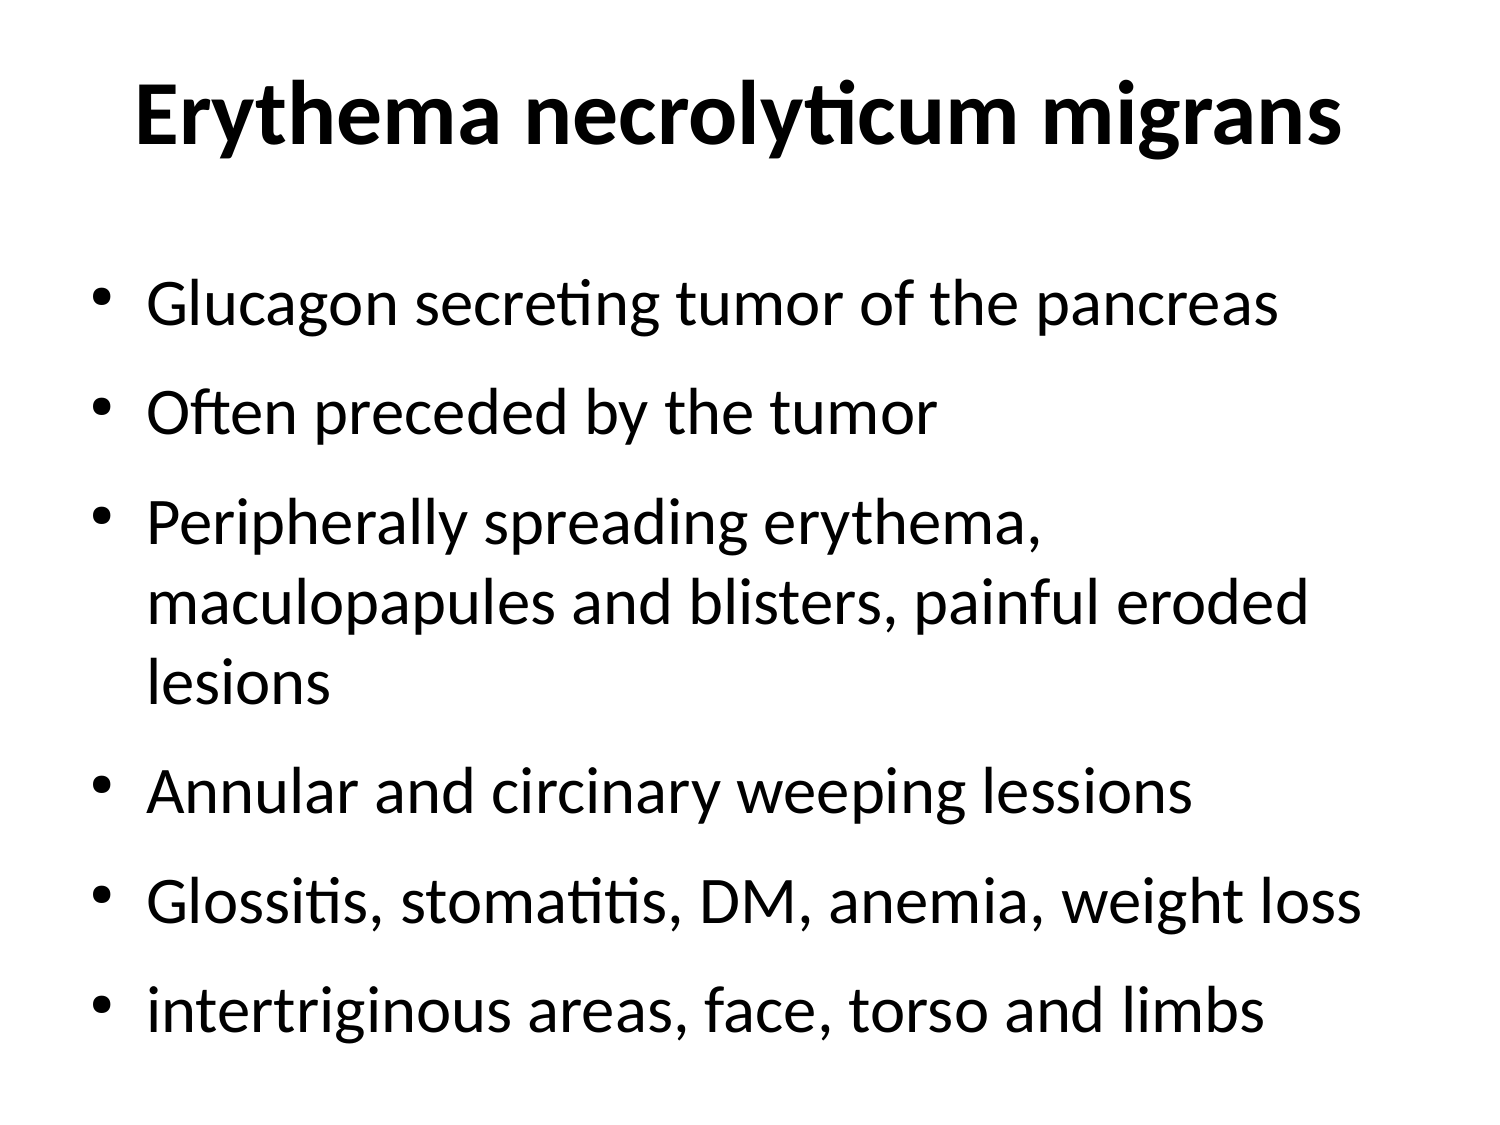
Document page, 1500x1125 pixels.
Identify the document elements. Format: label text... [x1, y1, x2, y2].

list Glucagon secreting tumor of the pancreas Often preceded by the tumor Peripherally spreading erythema, maculopapules and blisters, painful eroded lesions Annular and circinary weeping lessions Glossitis, stomatitis, DM, anemia, weight loss intertriginous areas, face, torso and limbs [75, 251, 1456, 994]
title Erythema necrolyticum migrans [75, 45, 1425, 233]
